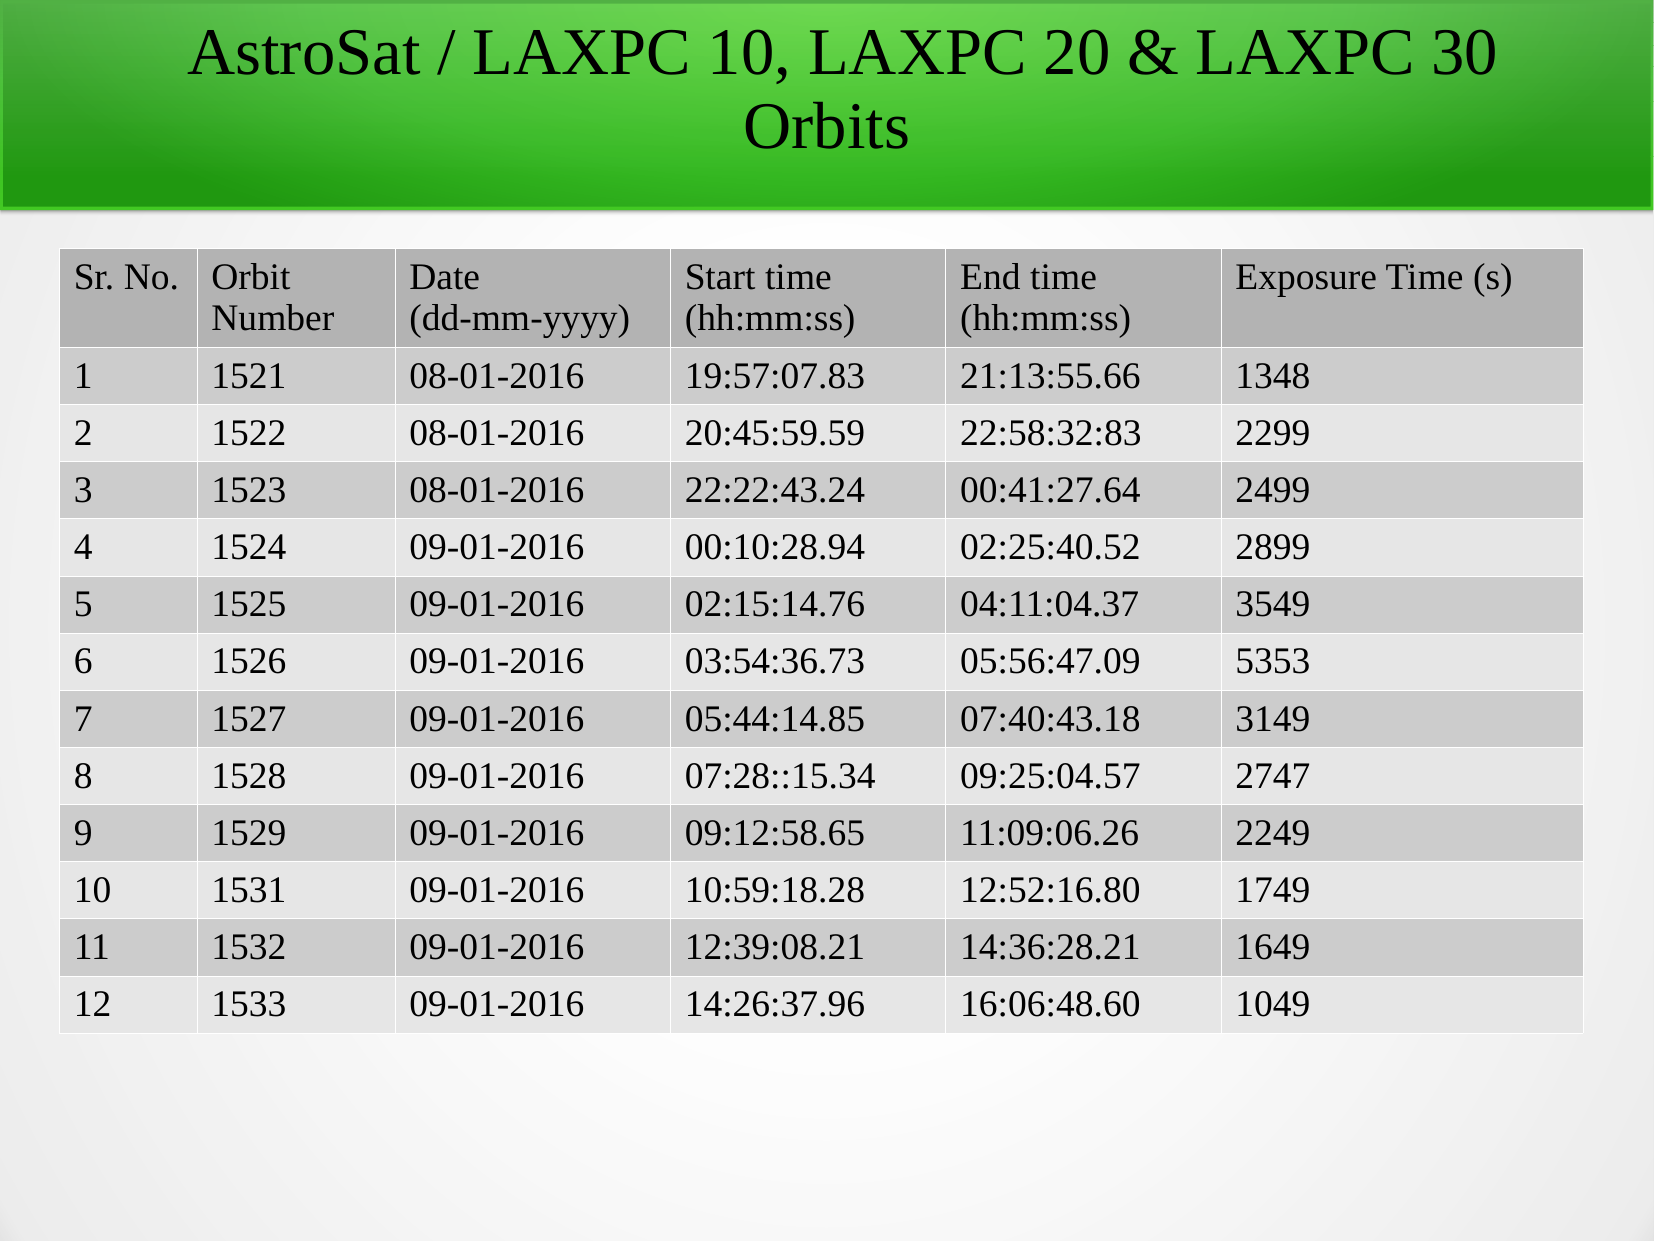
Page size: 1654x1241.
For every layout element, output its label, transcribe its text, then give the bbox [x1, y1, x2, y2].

table_cell 08-01-2016 [396, 405, 670, 461]
table_cell 11:09:06.26 [946, 805, 1221, 861]
table_cell 05:56:47.09 [946, 634, 1221, 690]
table_cell 2747 [1222, 748, 1583, 804]
table_cell 3 [60, 462, 197, 518]
table_cell 12 [60, 977, 197, 1033]
table_cell 12:52:16.80 [946, 862, 1221, 918]
table_cell 1521 [198, 348, 395, 404]
table_cell 07:40:43.18 [946, 691, 1221, 747]
table_cell 16:06:48.60 [946, 977, 1221, 1033]
title AstroSat / LAXPC 10, LAXPC 20 & LAXPC 30 Orbits [82, 14, 1571, 163]
table_cell 7 [60, 691, 197, 747]
table_cell 09-01-2016 [396, 862, 670, 918]
table_cell 1528 [198, 748, 395, 804]
table_cell 1523 [198, 462, 395, 518]
table_cell 09-01-2016 [396, 634, 670, 690]
table_cell 2899 [1222, 519, 1583, 576]
table_cell 09:12:58.65 [671, 805, 945, 861]
table_cell 20:45:59.59 [671, 405, 945, 461]
table_header Date (dd-mm-yyyy) [396, 249, 670, 347]
table_cell 14:36:28.21 [946, 919, 1221, 976]
table_cell 1525 [198, 577, 395, 633]
table_cell 5 [60, 577, 197, 633]
table_cell 09-01-2016 [396, 919, 670, 976]
table_cell 1524 [198, 519, 395, 576]
table_cell 02:15:14.76 [671, 577, 945, 633]
table_cell 4 [60, 519, 197, 576]
table_header Orbit Number [198, 249, 395, 347]
table_cell 00:41:27.64 [946, 462, 1221, 518]
table_cell 02:25:40.52 [946, 519, 1221, 576]
table_cell 09-01-2016 [396, 805, 670, 861]
table_cell 00:10:28.94 [671, 519, 945, 576]
table_cell 2499 [1222, 462, 1583, 518]
table_cell 12:39:08.21 [671, 919, 945, 976]
table_cell 5353 [1222, 634, 1583, 690]
table_cell 9 [60, 805, 197, 861]
table_cell 2249 [1222, 805, 1583, 861]
table_cell 21:13:55.66 [946, 348, 1221, 404]
table_cell 1649 [1222, 919, 1583, 976]
table_cell 6 [60, 634, 197, 690]
table_cell 19:57:07.83 [671, 348, 945, 404]
table_cell 1533 [198, 977, 395, 1033]
table_cell 1532 [198, 919, 395, 976]
table_cell 11 [60, 919, 197, 976]
table_cell 1529 [198, 805, 395, 861]
table_cell 10 [60, 862, 197, 918]
table_cell 10:59:18.28 [671, 862, 945, 918]
table_cell 8 [60, 748, 197, 804]
table_cell 3549 [1222, 577, 1583, 633]
table_header Sr. No. [60, 249, 197, 347]
table_cell 22:58:32:83 [946, 405, 1221, 461]
table_cell 1526 [198, 634, 395, 690]
table_cell 1749 [1222, 862, 1583, 918]
table_cell 09-01-2016 [396, 691, 670, 747]
table_cell 1 [60, 348, 197, 404]
table_cell 1049 [1222, 977, 1583, 1033]
table_cell 08-01-2016 [396, 462, 670, 518]
table_header End time (hh:mm:ss) [946, 249, 1221, 347]
table_cell 09-01-2016 [396, 977, 670, 1033]
table_cell 07:28::15.34 [671, 748, 945, 804]
table_cell 14:26:37.96 [671, 977, 945, 1033]
table_cell 22:22:43.24 [671, 462, 945, 518]
table_cell 3149 [1222, 691, 1583, 747]
table_cell 04:11:04.37 [946, 577, 1221, 633]
table_header Start time (hh:mm:ss) [671, 249, 945, 347]
table_cell 1527 [198, 691, 395, 747]
table_cell 1348 [1222, 348, 1583, 404]
table_cell 1531 [198, 862, 395, 918]
table_cell 05:44:14.85 [671, 691, 945, 747]
table_header Exposure Time (s) [1222, 249, 1583, 347]
table_cell 09-01-2016 [396, 748, 670, 804]
table_cell 2299 [1222, 405, 1583, 461]
table_cell 1522 [198, 405, 395, 461]
table_cell 09:25:04.57 [946, 748, 1221, 804]
table_cell 09-01-2016 [396, 519, 670, 576]
table_cell 03:54:36.73 [671, 634, 945, 690]
table_cell 08-01-2016 [396, 348, 670, 404]
table_cell 2 [60, 405, 197, 461]
table_cell 09-01-2016 [396, 577, 670, 633]
